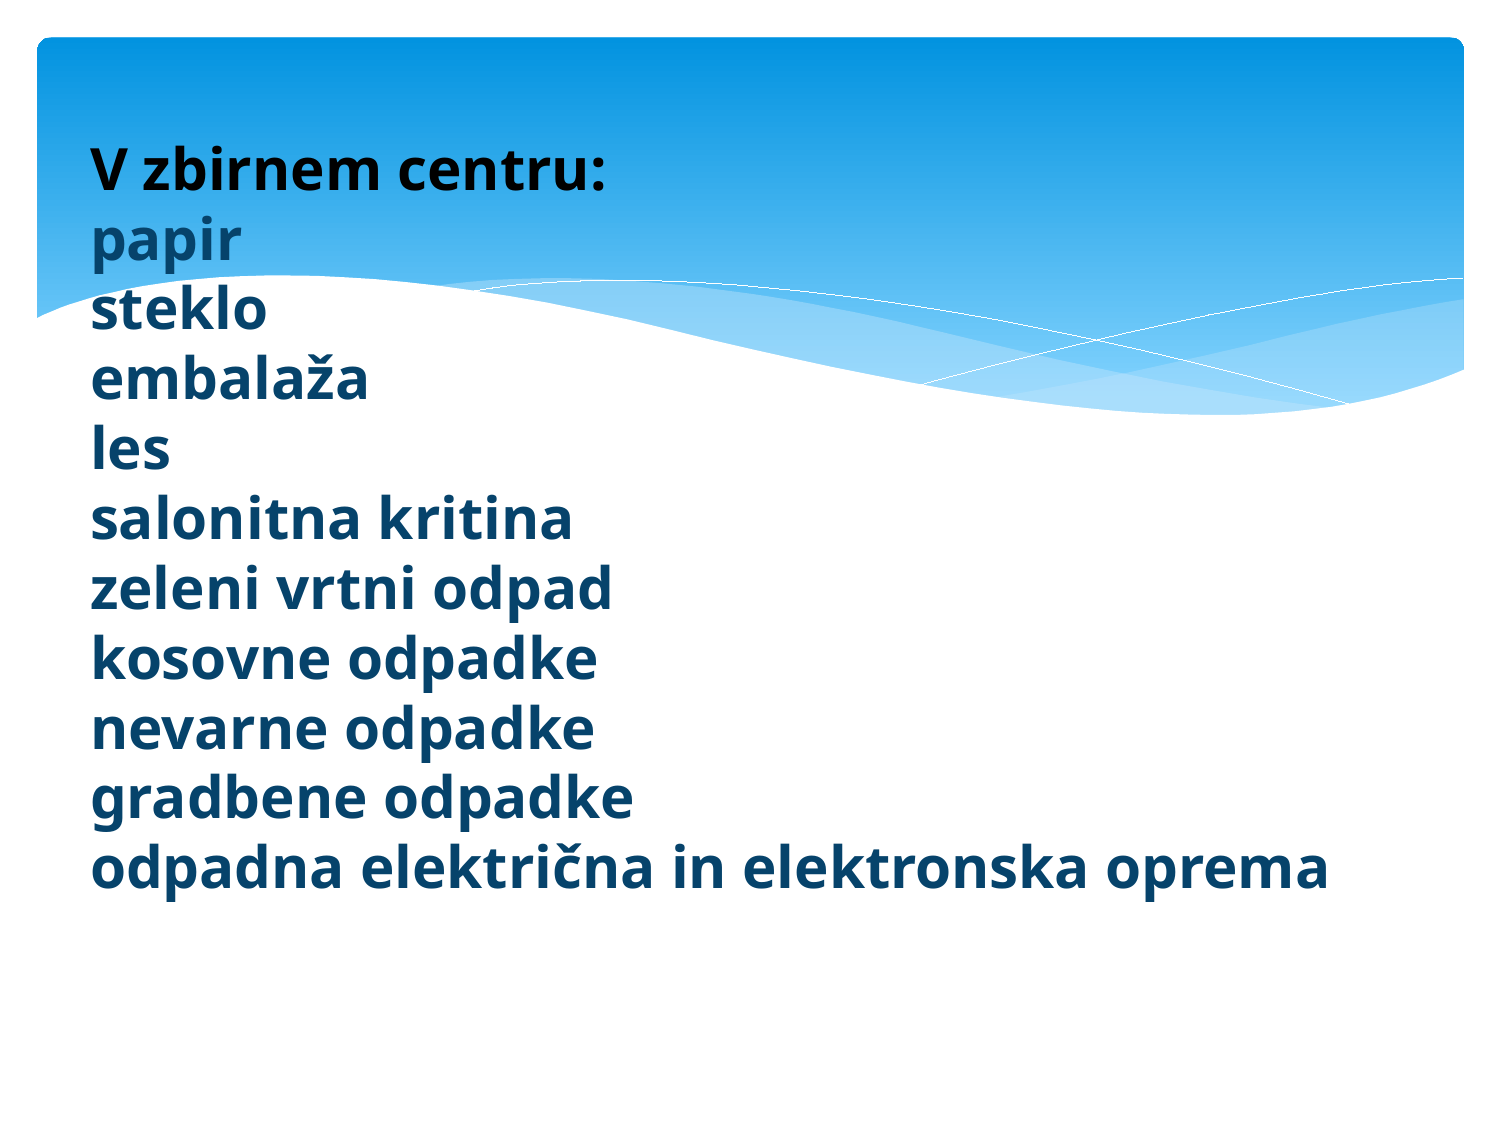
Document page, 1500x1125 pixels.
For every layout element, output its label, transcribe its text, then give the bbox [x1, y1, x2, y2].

title V zbirnem centru: papir steklo embalaža les salonitna kritina zeleni vrtni odpad kosovne odpadke nevarne odpadke gradbene odpadke odpadna električna in elektronska oprema [75, 55, 1425, 1047]
